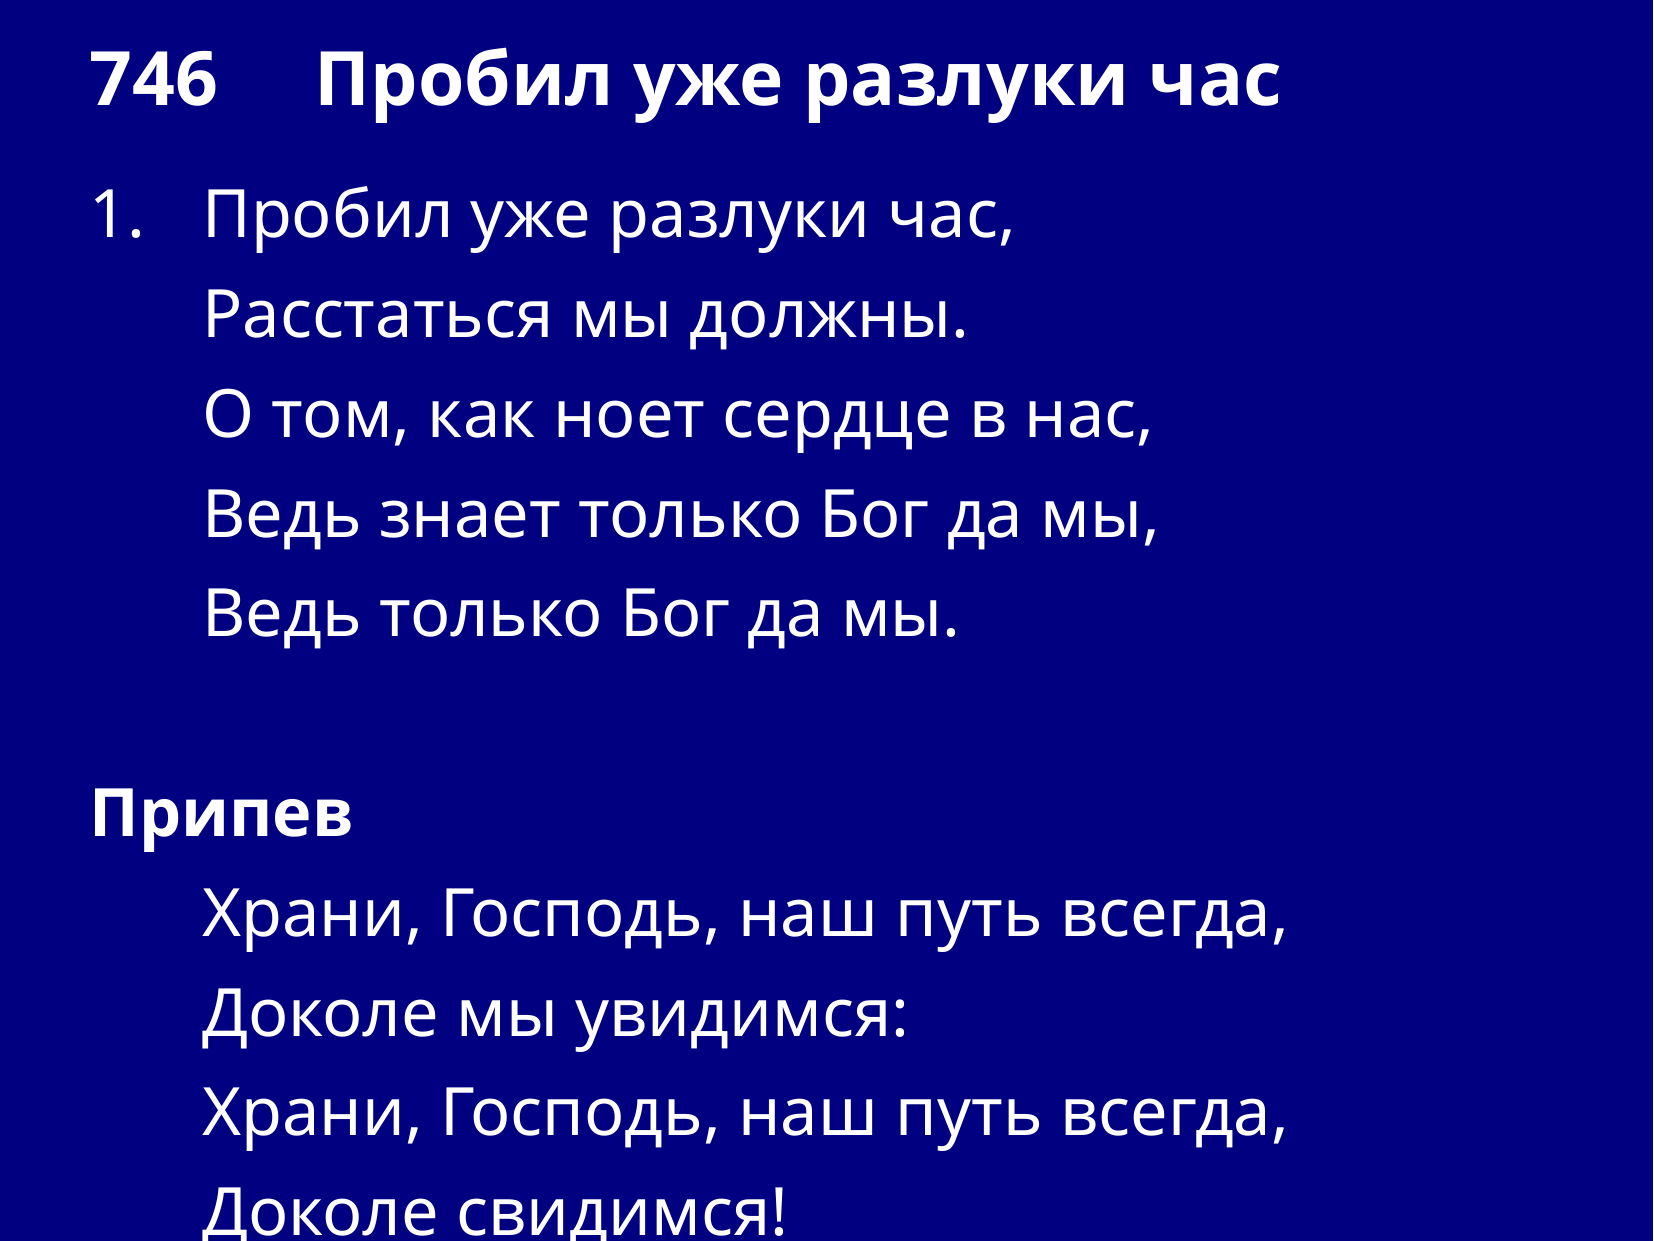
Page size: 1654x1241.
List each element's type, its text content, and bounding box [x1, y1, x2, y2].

text_box 746 Пробил уже разлуки час [75, 18, 1576, 131]
text_box 1. Пробил уже разлуки час, Расстаться мы должны. О том, как ноет сердце в нас, Ведь знает только Бог да мы, Ведь только Бог да мы. Припев Храни, Господь, наш путь всегда, Доколе мы увидимся: Храни, Господь, наш путь всегда, Доколе свидимся! [75, 150, 1576, 1163]
